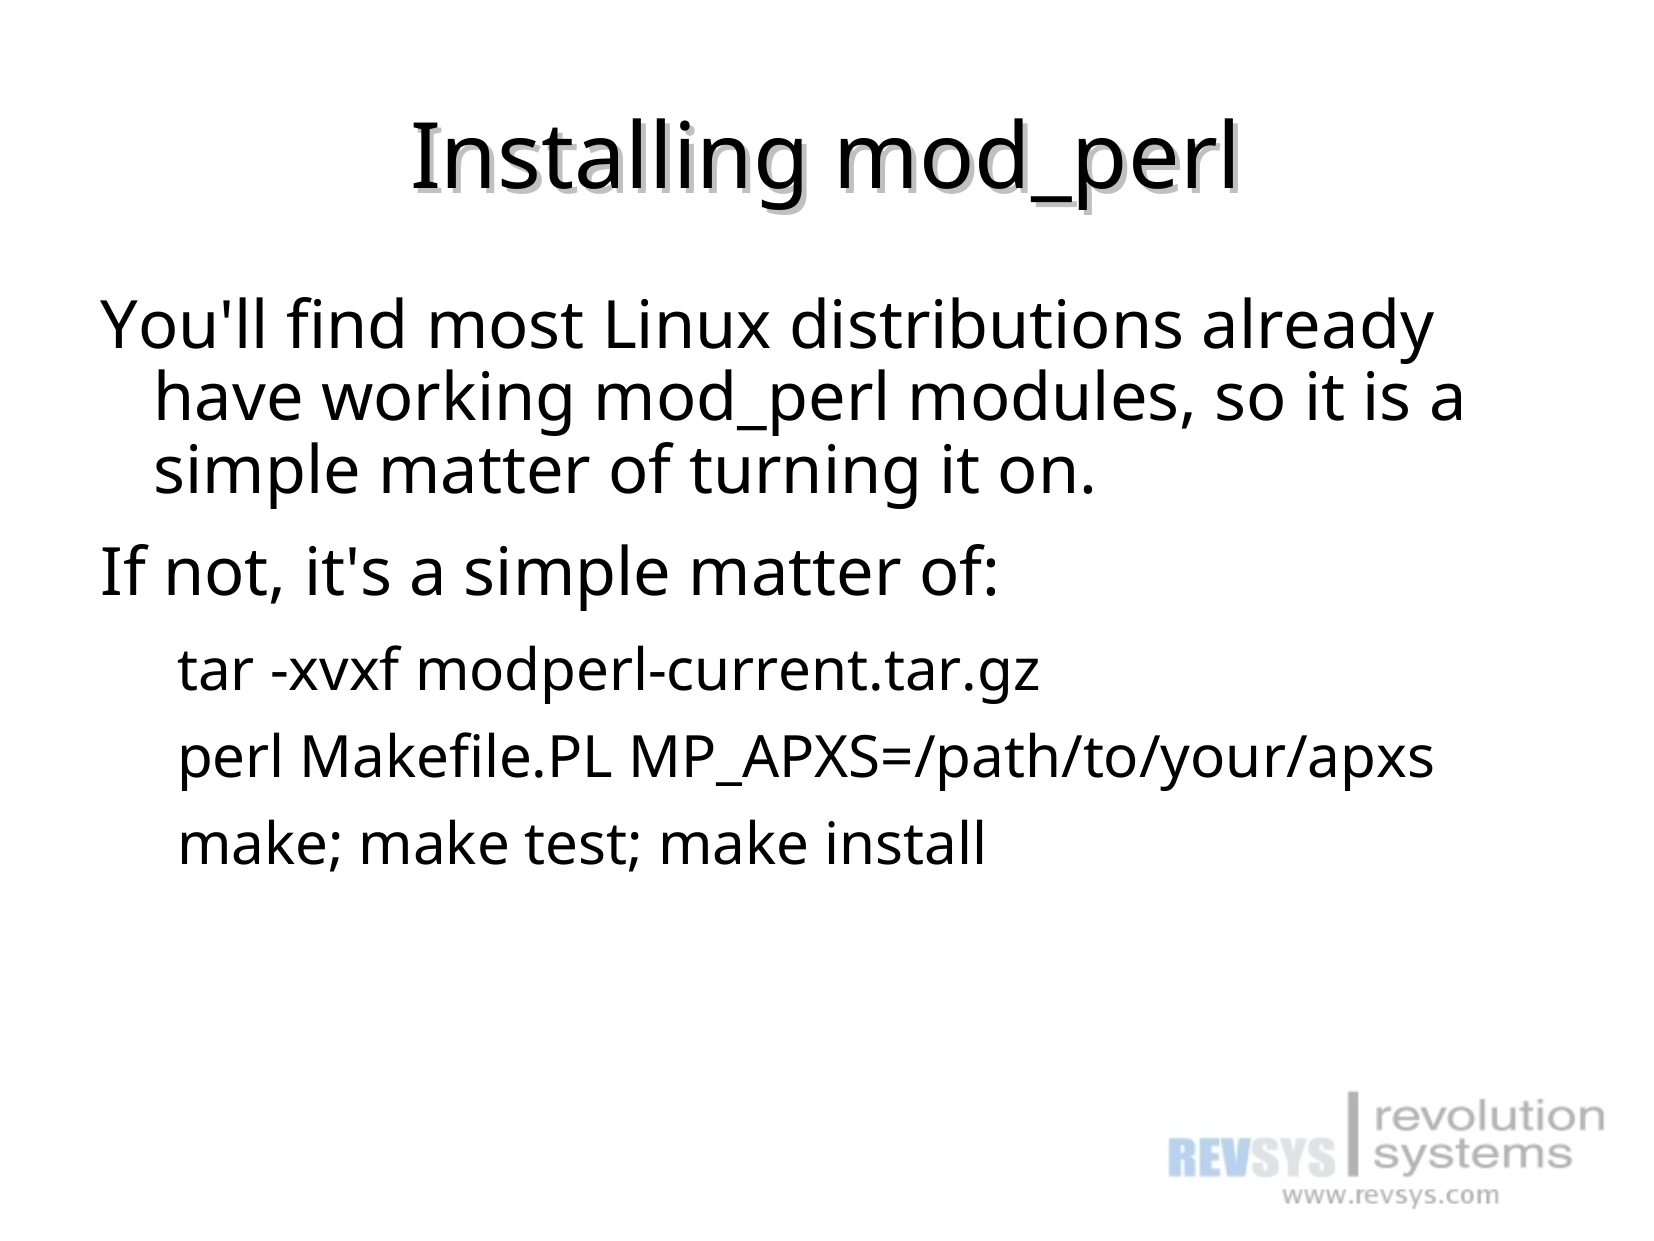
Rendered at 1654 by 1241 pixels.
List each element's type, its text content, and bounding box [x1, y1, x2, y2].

list You'll find most Linux distributions already have working mod_perl modules, so it is a simple matter of turning it on. If not, it's a simple matter of: tar -xvxf modperl-current.tar.gz perl Makefile.PL MP_APXS=/path/to/your/apxs make; make test; make install [82, 290, 1571, 1109]
picture [1162, 1087, 1613, 1211]
title Installing mod_perl [82, 49, 1571, 257]
